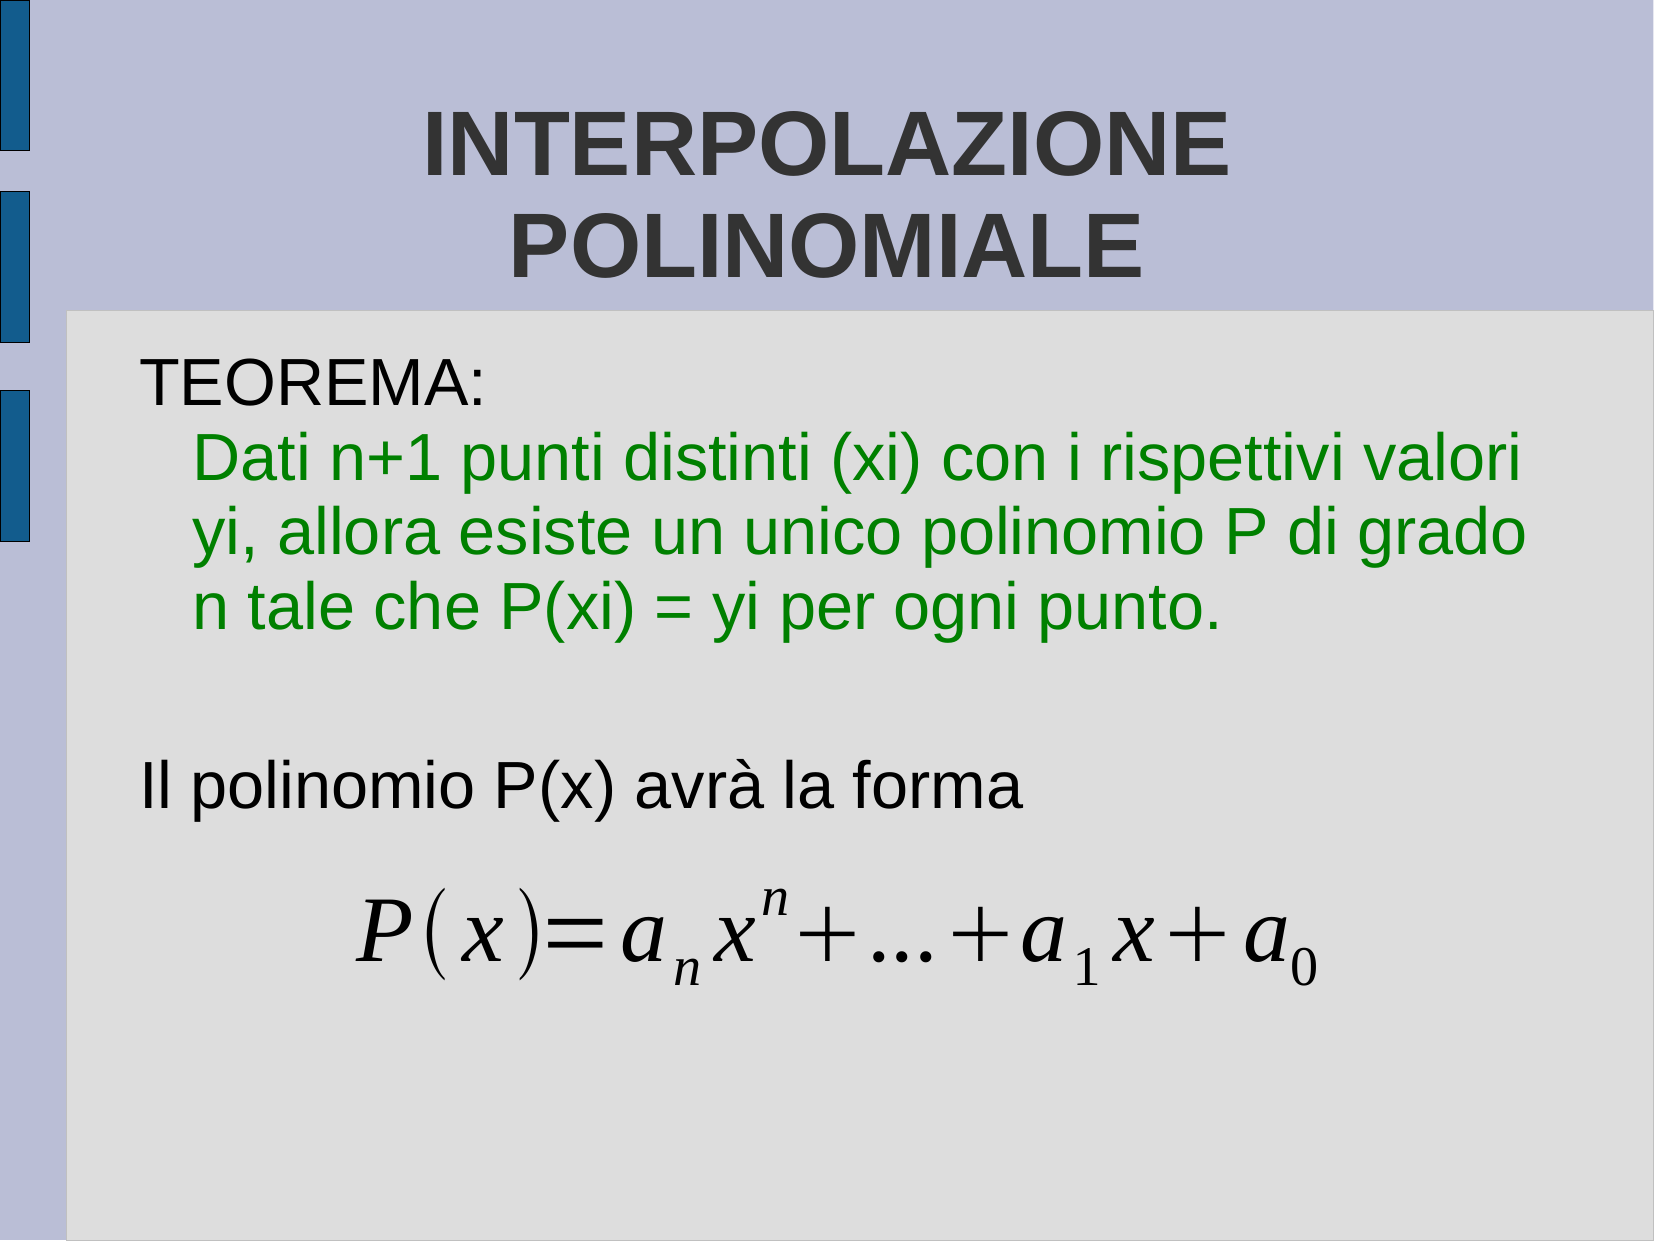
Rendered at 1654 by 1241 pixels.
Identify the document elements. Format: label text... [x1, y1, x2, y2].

list TEOREMA: Dati n+1 punti distinti (xi) con i rispettivi valori yi, allora esiste un unico polinomio P di grado n tale che P(xi) = yi per ogni punto. Il polinomio P(x) avrà la forma [121, 344, 1534, 1112]
chart [326, 862, 1342, 996]
title INTERPOLAZIONE POLINOMIALE [121, 92, 1534, 298]
